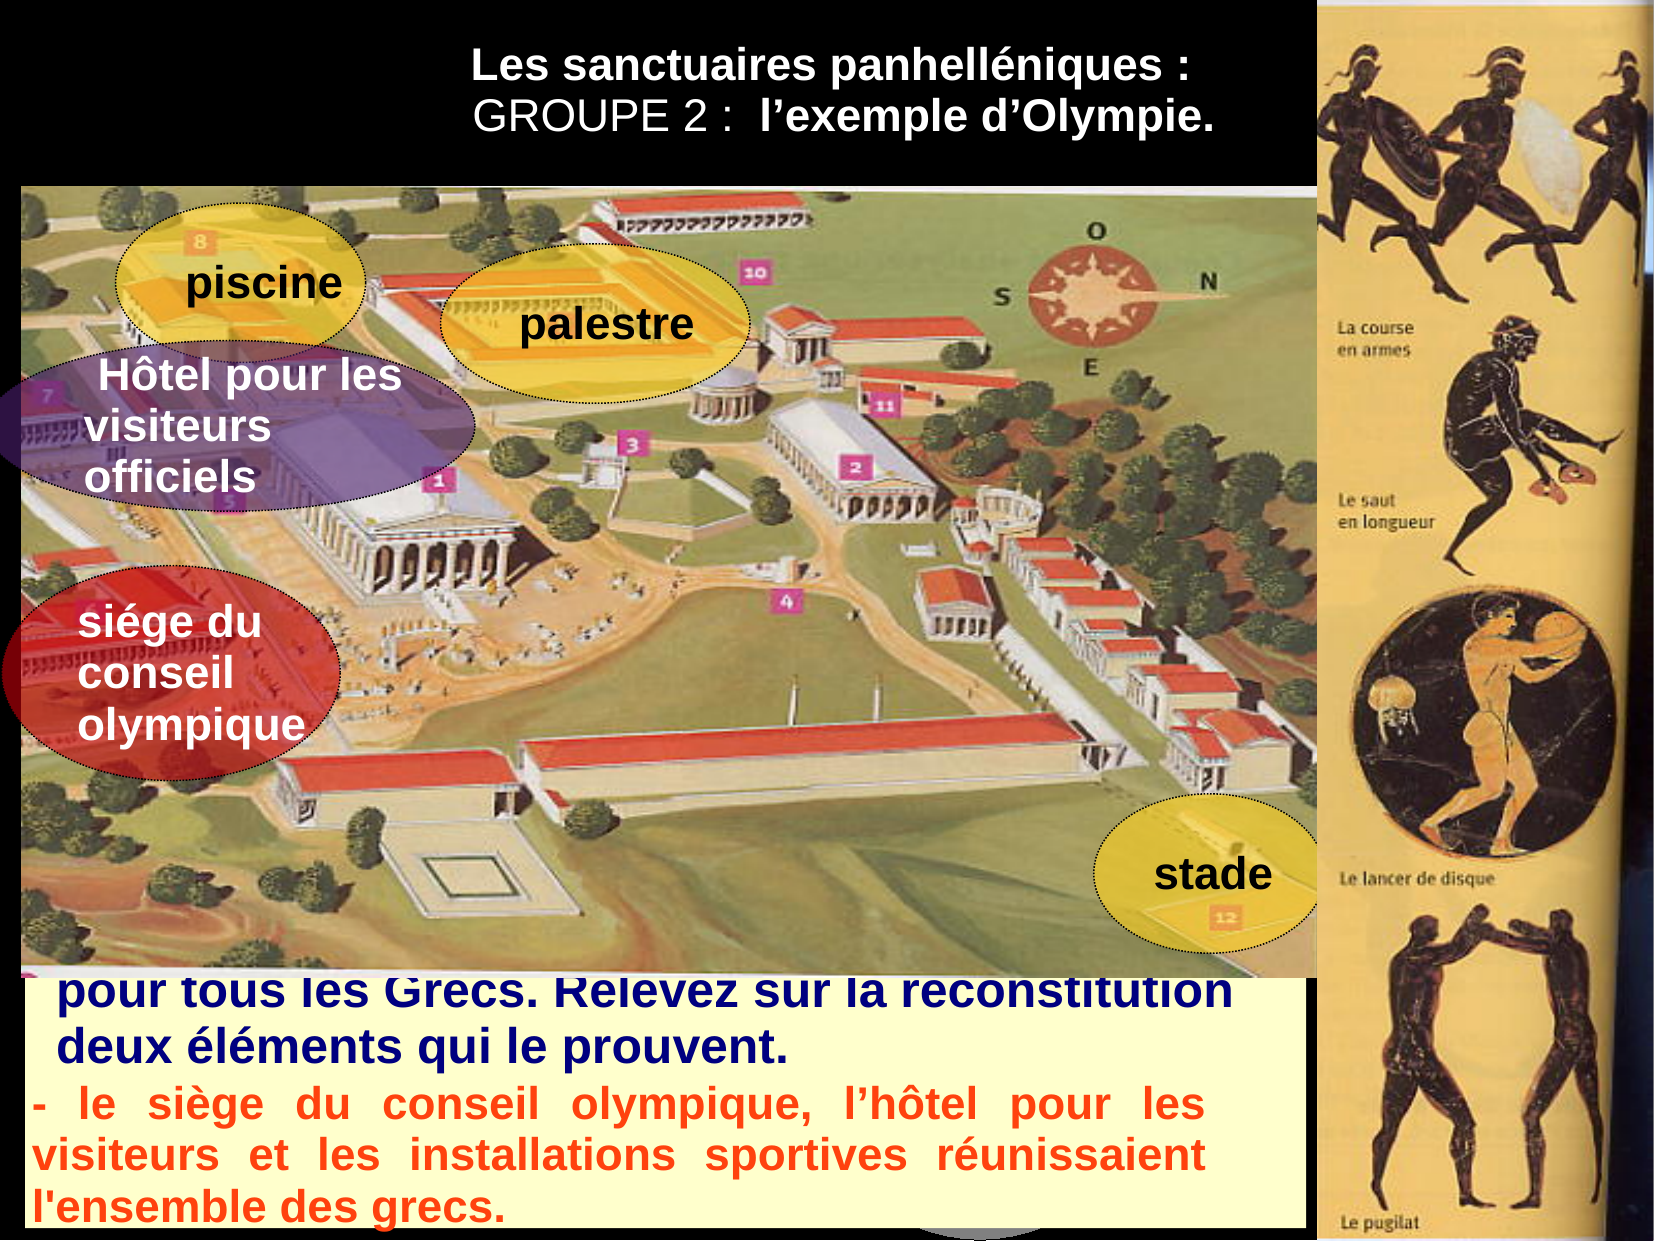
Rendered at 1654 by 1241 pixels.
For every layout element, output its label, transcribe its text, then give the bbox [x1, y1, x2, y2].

text_box stade [1093, 793, 1317, 954]
text_box [1181, 991, 1193, 1003]
text_box [25, 978, 1307, 1229]
text_box [867, 995, 876, 1003]
picture [21, 0, 1654, 1241]
text_box piscine [115, 203, 366, 346]
text_box [790, 991, 800, 1002]
text_box [1121, 991, 1131, 1002]
text_box [238, 991, 248, 1002]
text_box Les sanctuaires panhelléniques : GROUPE 2 : l’exemple d’Olympie. [40, 31, 1317, 149]
text_box [984, 991, 996, 1003]
text_box [669, 991, 675, 1000]
text_box [127, 991, 137, 1002]
text_box [392, 991, 412, 1002]
text_box palestre [440, 243, 751, 404]
text_box 1) A quel dieu ce sanctuaire est-il consacré ? 2) Panhellénique signifie que ce lieu est important pour tous les Grecs. Relevez sur la reconstitution deux éléments qui le prouvent. [55, 978, 1317, 991]
text_box [95, 991, 107, 1003]
text_box - le siège du conseil olympique, l’hôtel pour les visiteurs et les installations sportives réunissaient l'ensemble des grecs. [31, 1077, 1207, 1241]
text_box siége du conseil olympique [1, 565, 341, 781]
text_box [66, 991, 77, 1003]
text_box [206, 991, 218, 1003]
text_box Hôtel pour les visiteurs officiels [0, 340, 475, 512]
